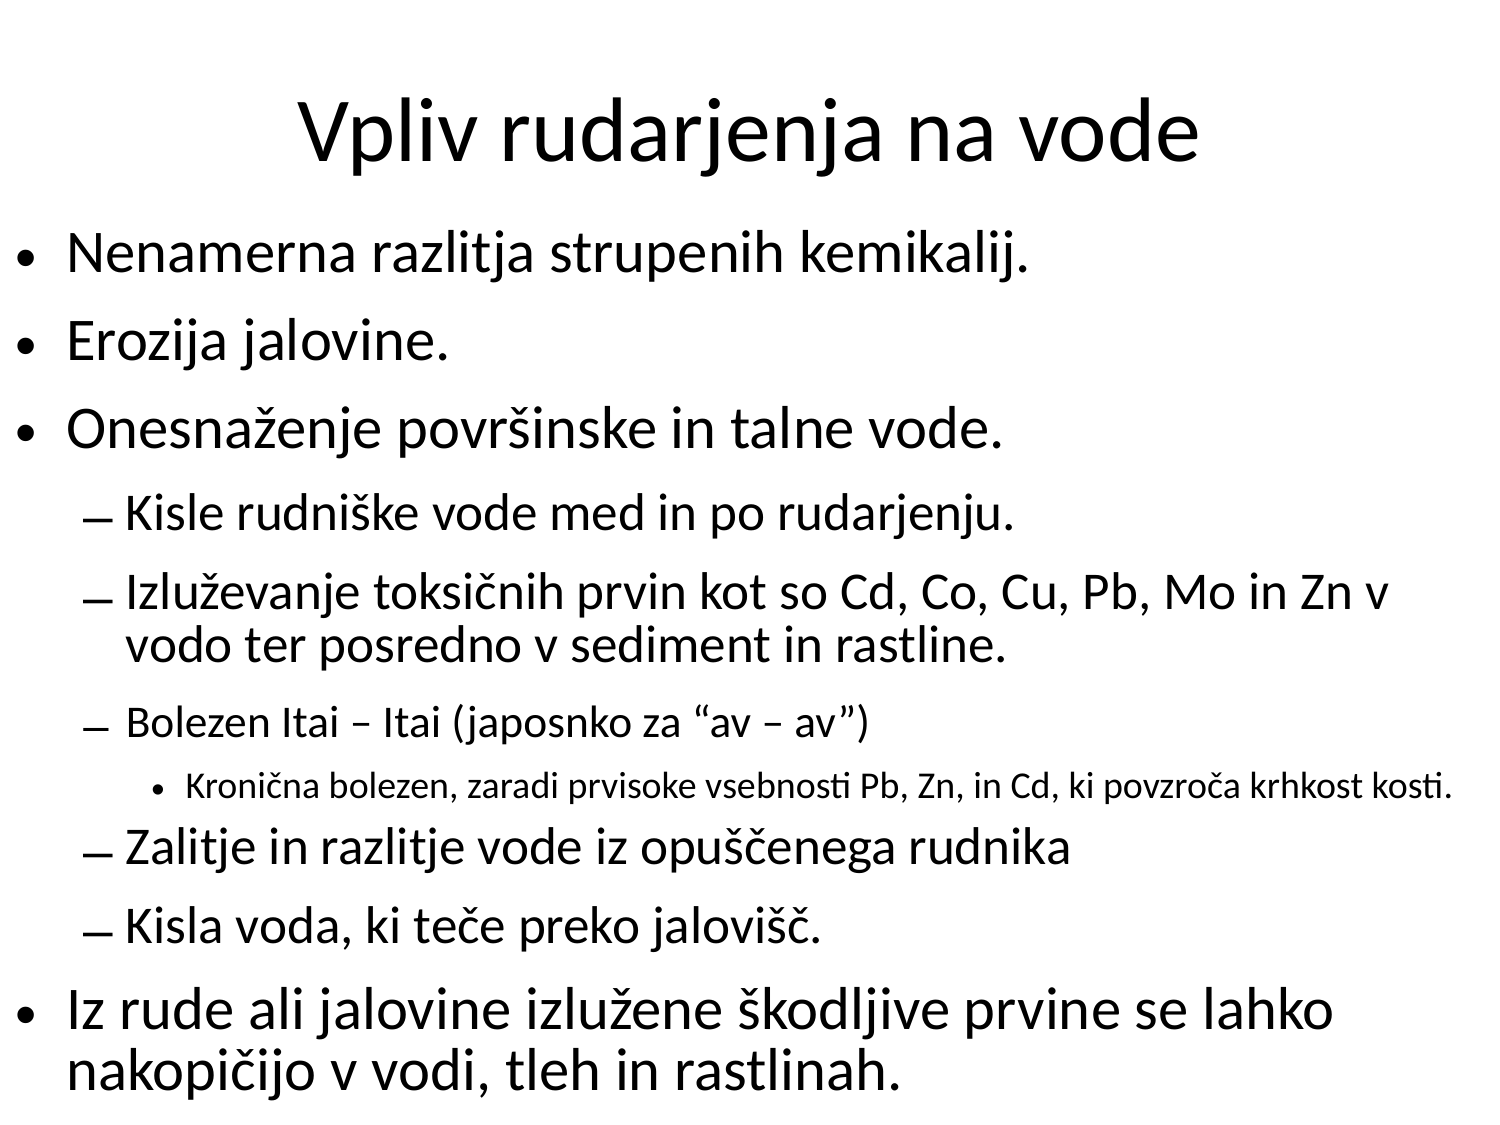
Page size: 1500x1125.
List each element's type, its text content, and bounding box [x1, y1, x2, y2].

list Nenamerna razlitja strupenih kemikalij. Erozija jalovine. Onesnaženje površinske in talne vode. Kisle rudniške vode med in po rudarjenju. Izluževanje toksičnih prvin kot so Cd, Co, Cu, Pb, Mo in Zn v vodo ter posredno v sediment in rastline. Bolezen Itai – Itai (japosnko za “av – av”) Kronična bolezen, zaradi prvisoke vsebnosti Pb, Zn, in Cd, ki povzroča krhkost kosti. Zalitje in razlitje vode iz opuščenega rudnika Kisla voda, ki teče preko jalovišč. Iz rude ali jalovine izlužene škodljive prvine se lahko nakopičijo v vodi, tleh in rastlinah. [0, 219, 1500, 1125]
title Vpliv rudarjenja na vode [75, 45, 1425, 219]
